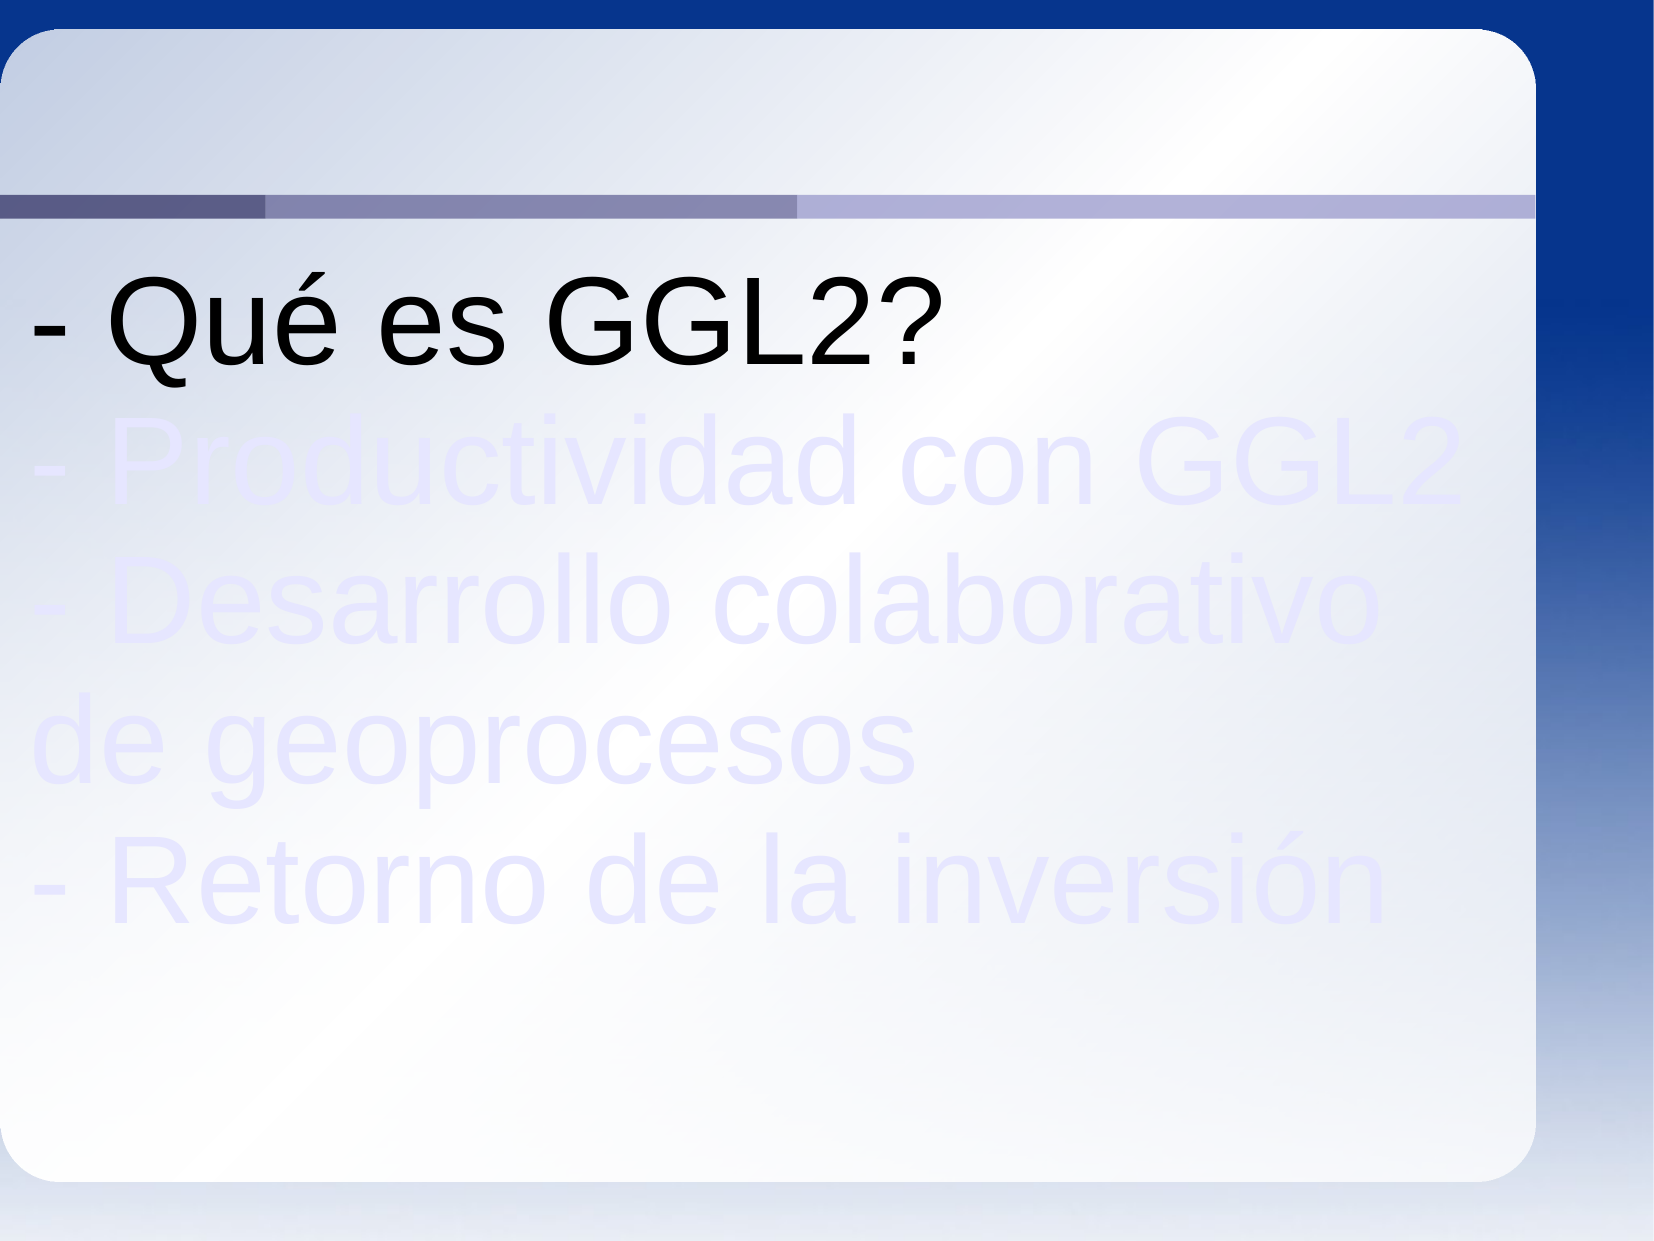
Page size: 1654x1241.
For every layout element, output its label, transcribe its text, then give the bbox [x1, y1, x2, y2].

subtitle - Qué es GGL2? - Productividad con GGL2 - Desarrollo colaborativo de geoprocesos - Retorno de la inversión [29, 49, 1506, 1152]
picture [0, 0, 1654, 1241]
